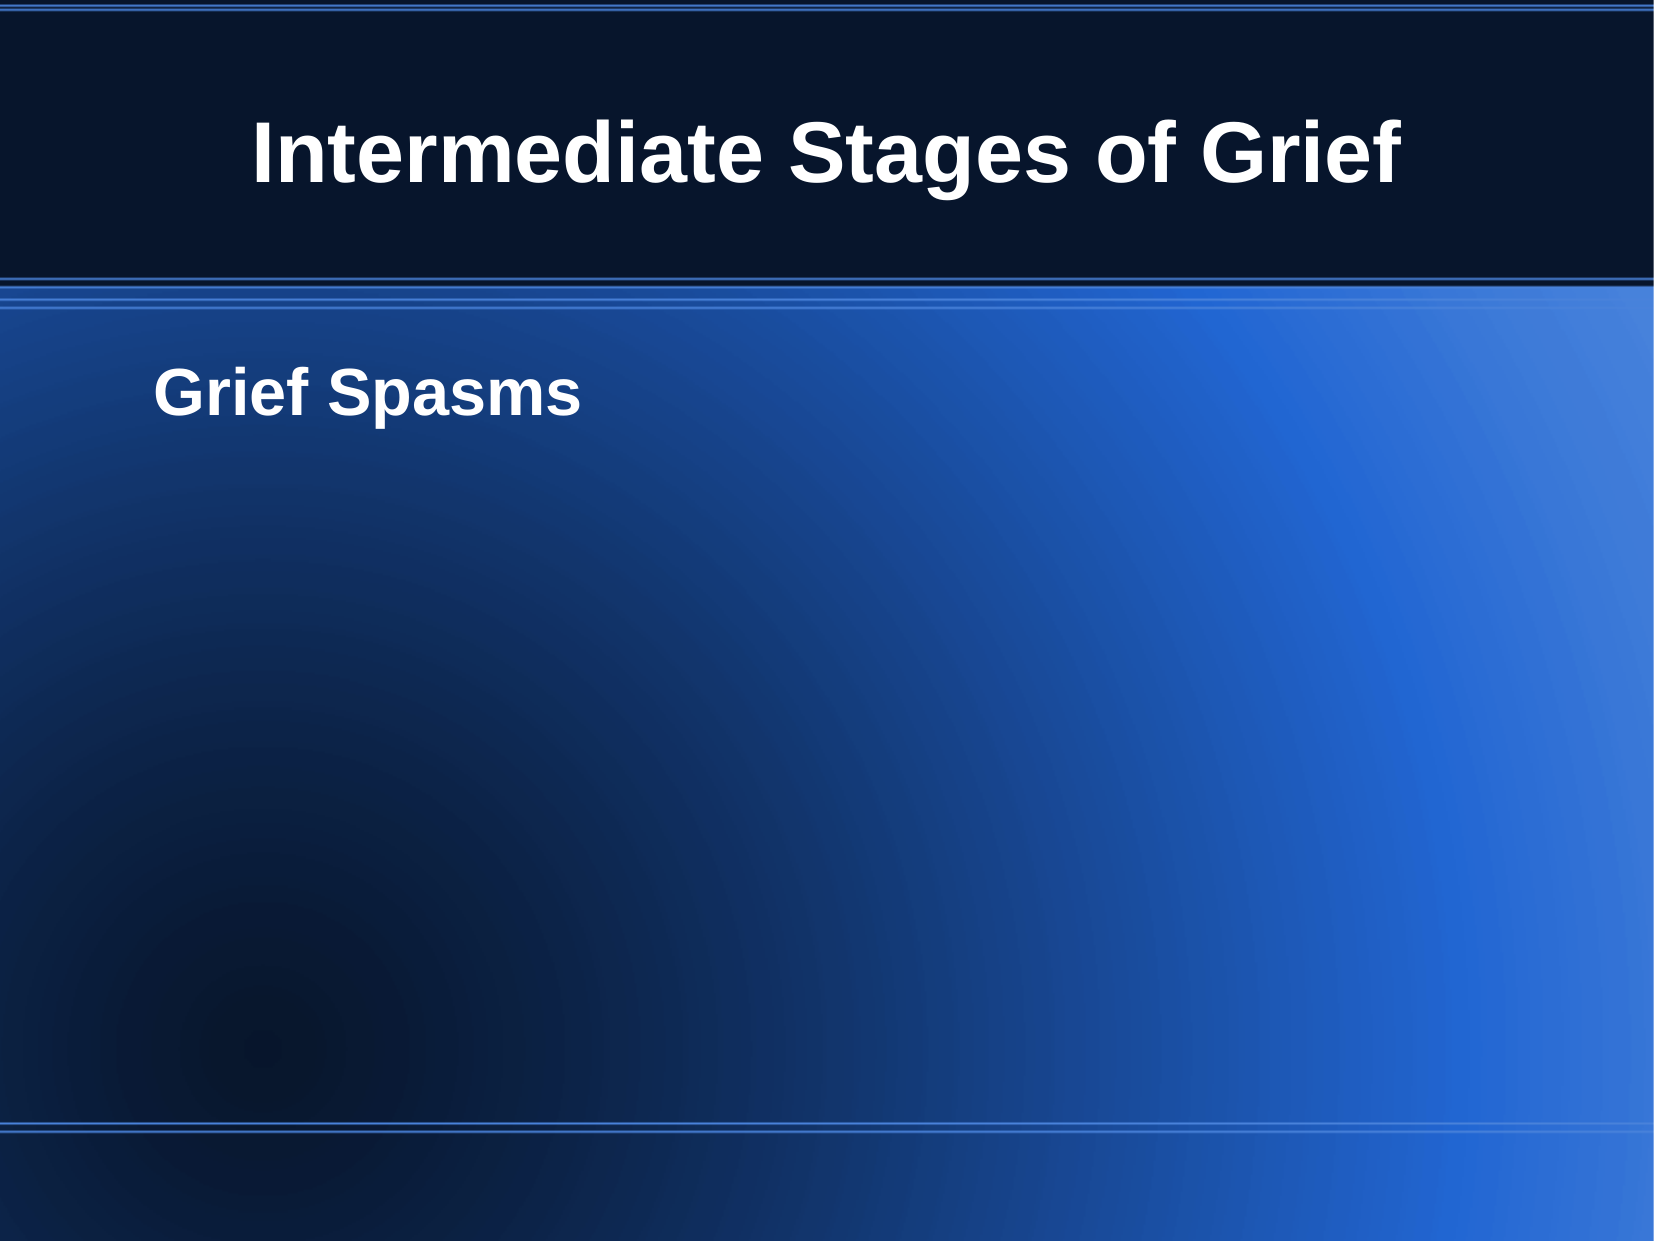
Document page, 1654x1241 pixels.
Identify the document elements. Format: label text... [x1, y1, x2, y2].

picture [0, 0, 1654, 1241]
title Intermediate Stages of Grief [82, 49, 1571, 257]
list Grief Spasms [82, 355, 1571, 1058]
